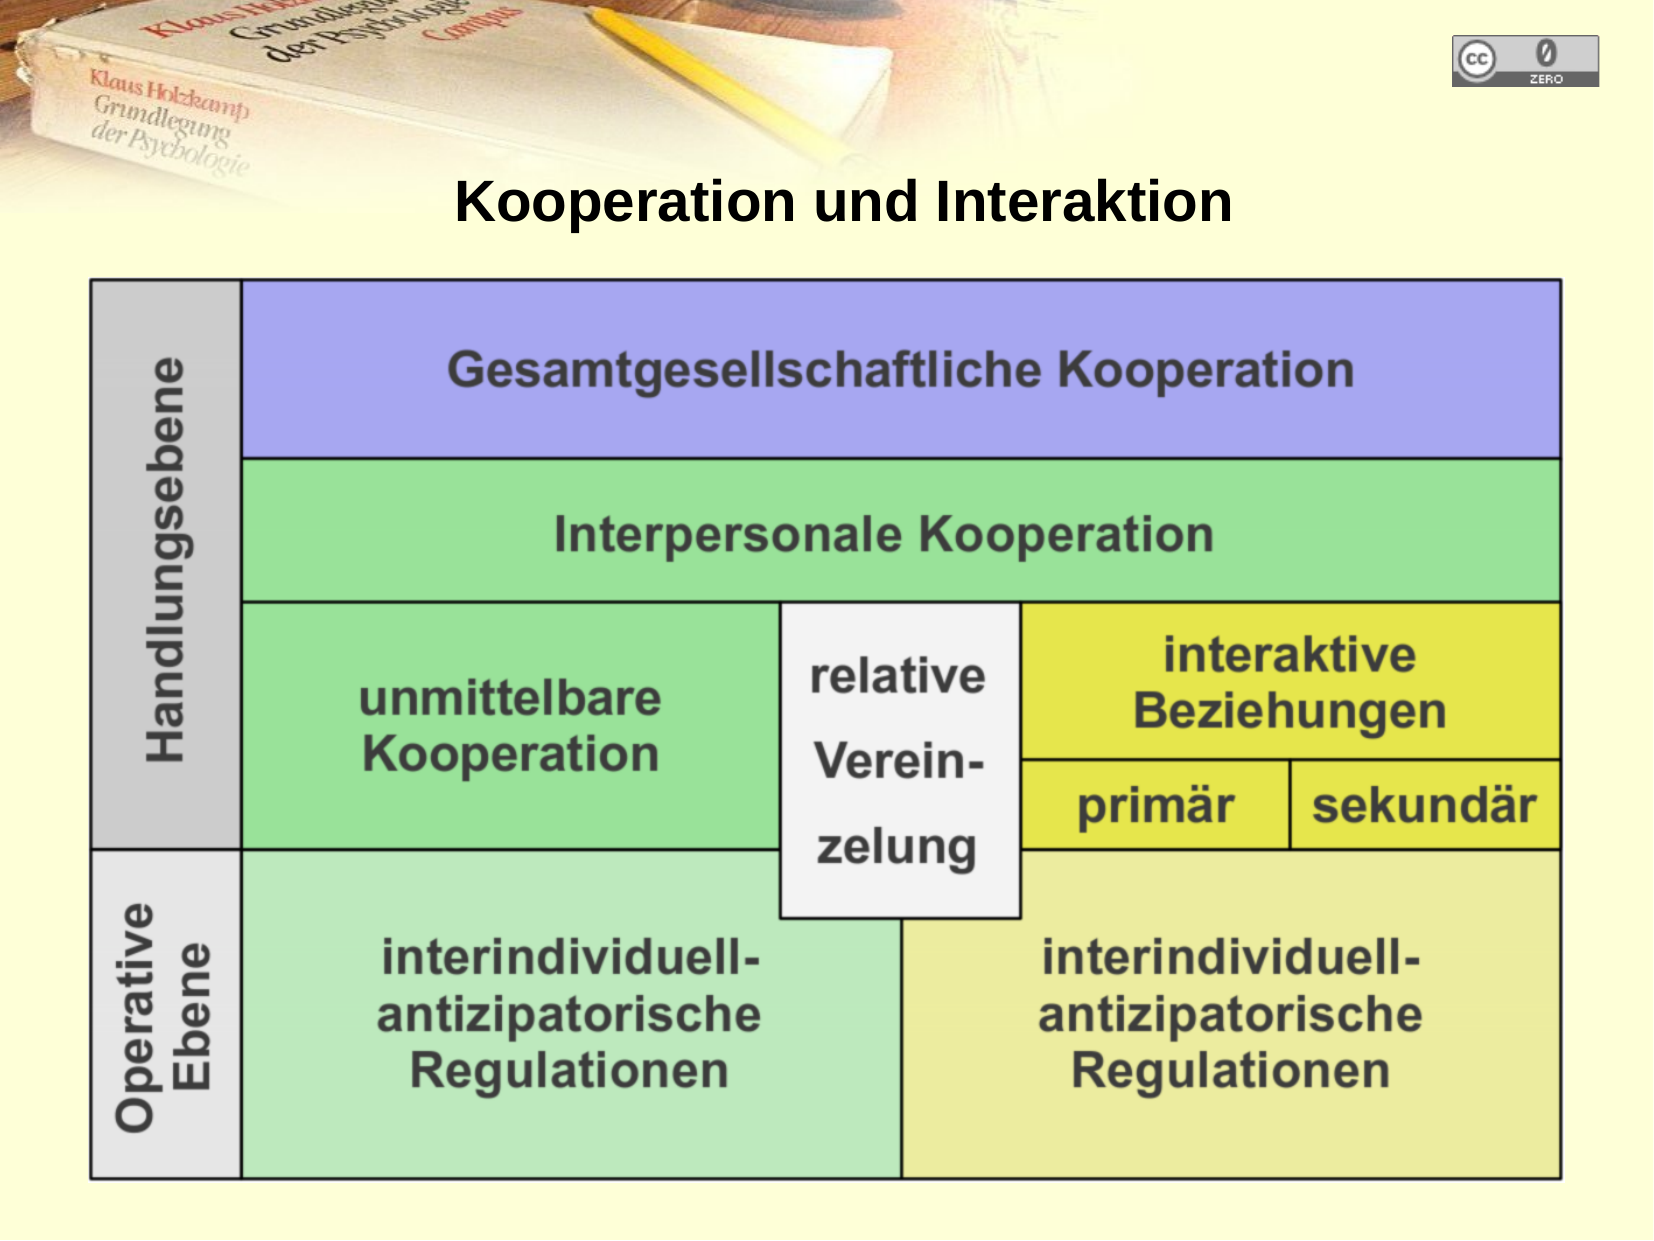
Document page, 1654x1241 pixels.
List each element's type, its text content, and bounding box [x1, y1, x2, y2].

picture [1452, 35, 1600, 87]
picture [0, 0, 1156, 213]
picture [88, 277, 1565, 1183]
title Kooperation und Interaktion [82, 124, 1607, 278]
